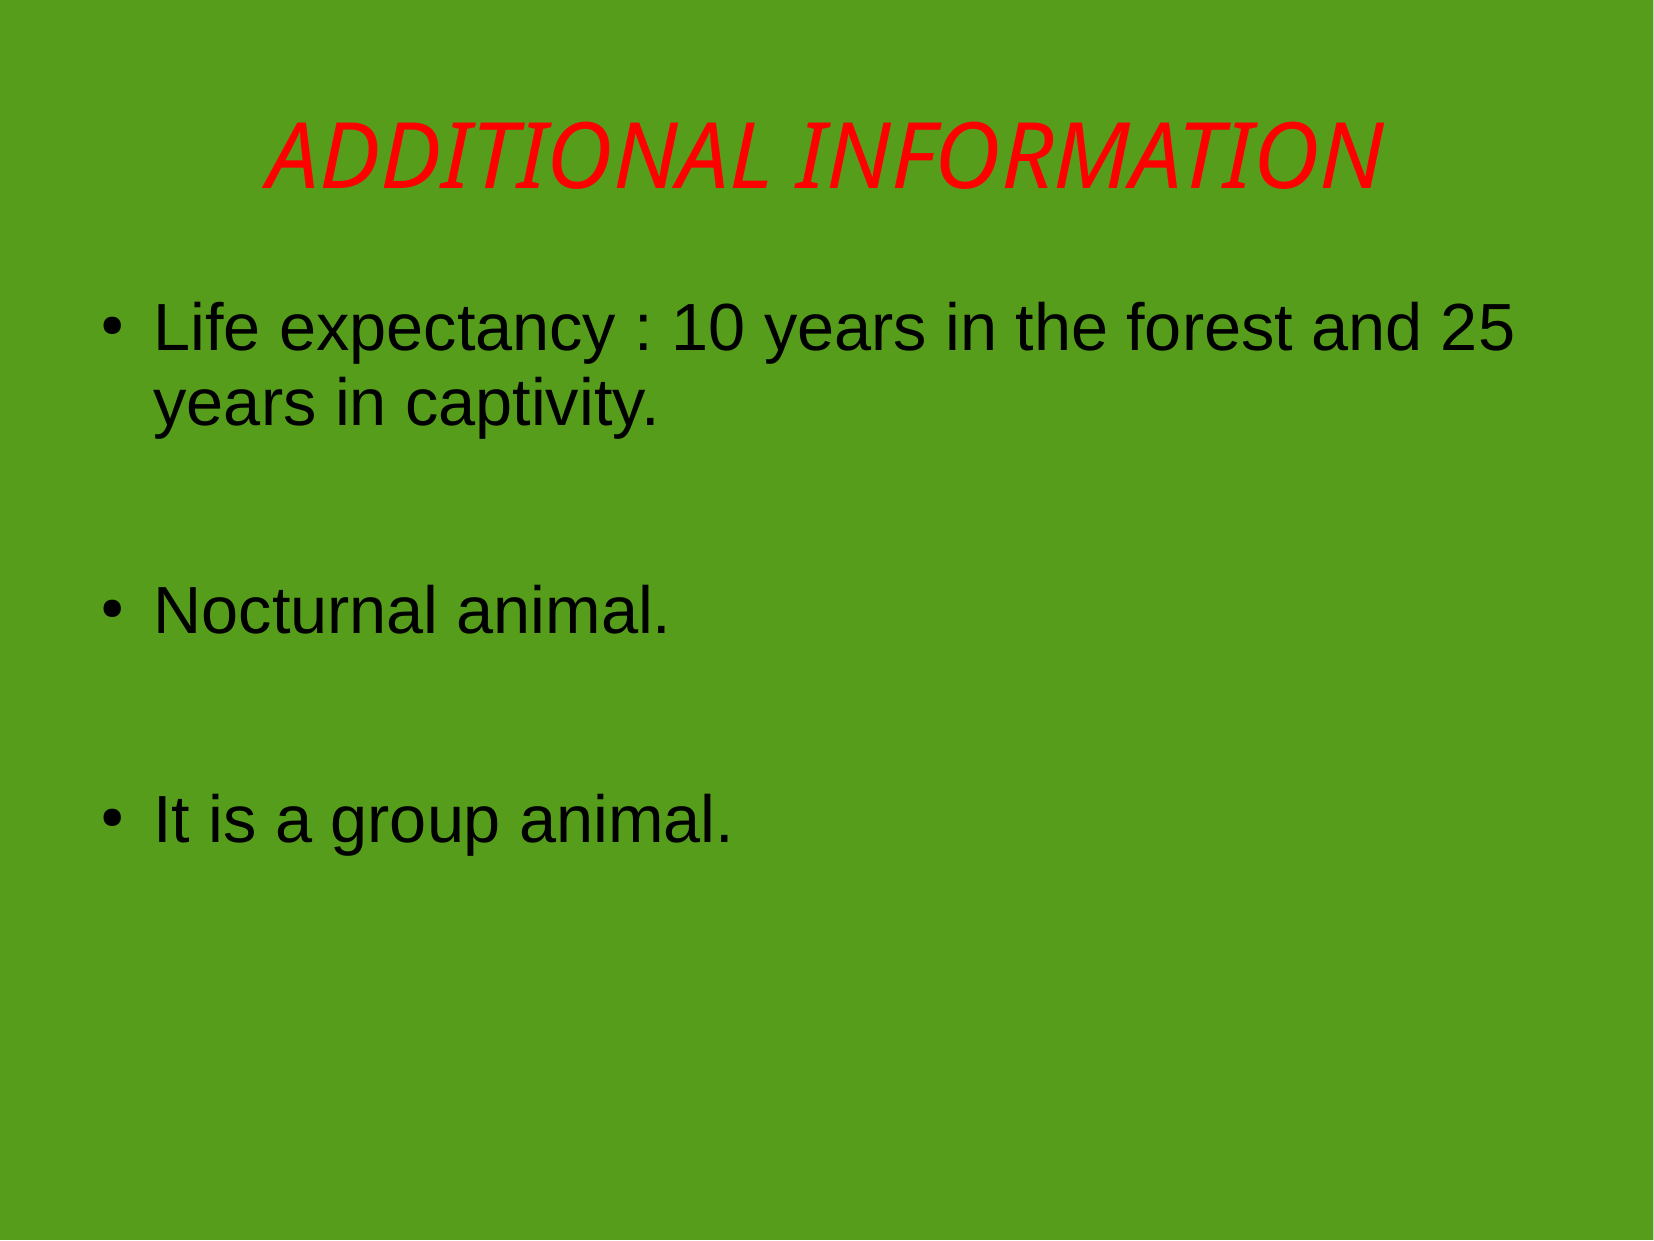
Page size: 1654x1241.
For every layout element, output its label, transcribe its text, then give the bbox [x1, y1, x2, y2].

list Life expectancy : 10 years in the forest and 25 years in captivity. Nocturnal animal. It is a group animal. [82, 290, 1571, 1010]
title ADDITIONAL INFORMATION [82, 49, 1571, 257]
